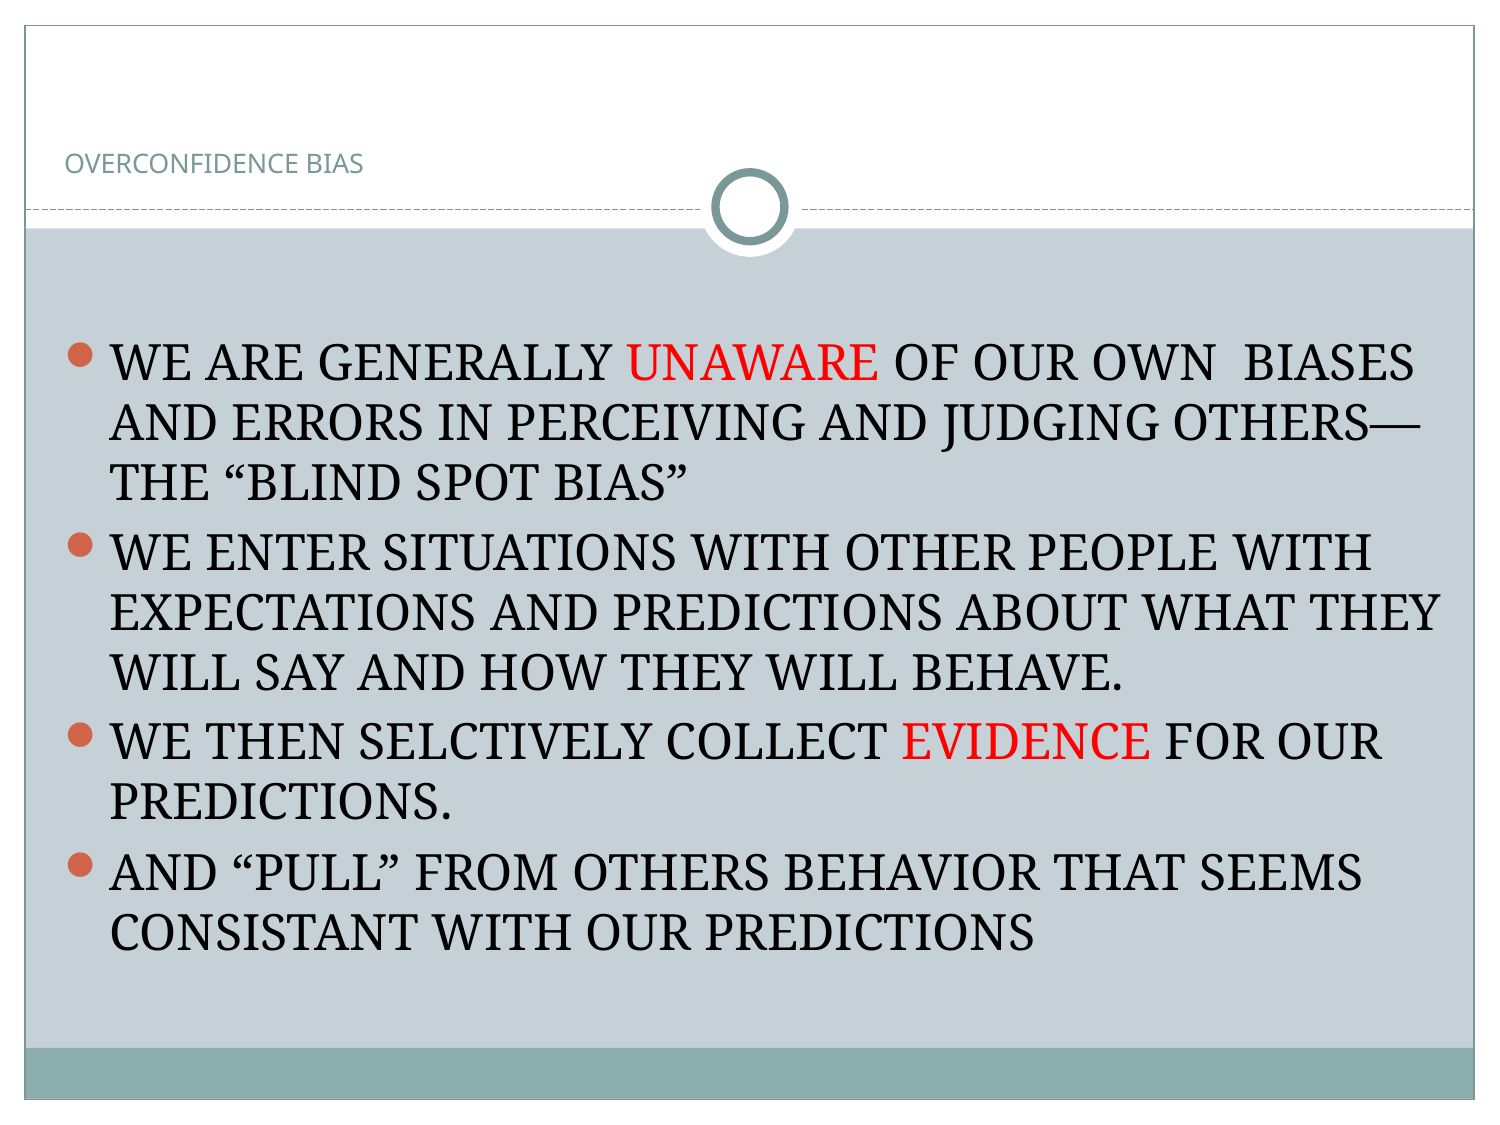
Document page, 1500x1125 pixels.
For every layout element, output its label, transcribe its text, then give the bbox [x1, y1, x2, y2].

list WE ARE GENERALLY UNAWARE OF OUR OWN BIASES AND ERRORS IN PERCEIVING AND JUDGING OTHERS—THE “BLIND SPOT BIAS” WE ENTER SITUATIONS WITH OTHER PEOPLE WITH EXPECTATIONS AND PREDICTIONS ABOUT WHAT THEY WILL SAY AND HOW THEY WILL BEHAVE. WE THEN SELCTIVELY COLLECT EVIDENCE FOR OUR PREDICTIONS. AND “PULL” FROM OTHERS BEHAVIOR THAT SEEMS CONSISTANT WITH OUR PREDICTIONS [49, 257, 1472, 1094]
title OVERCONFIDENCE BIAS [49, 37, 1450, 219]
